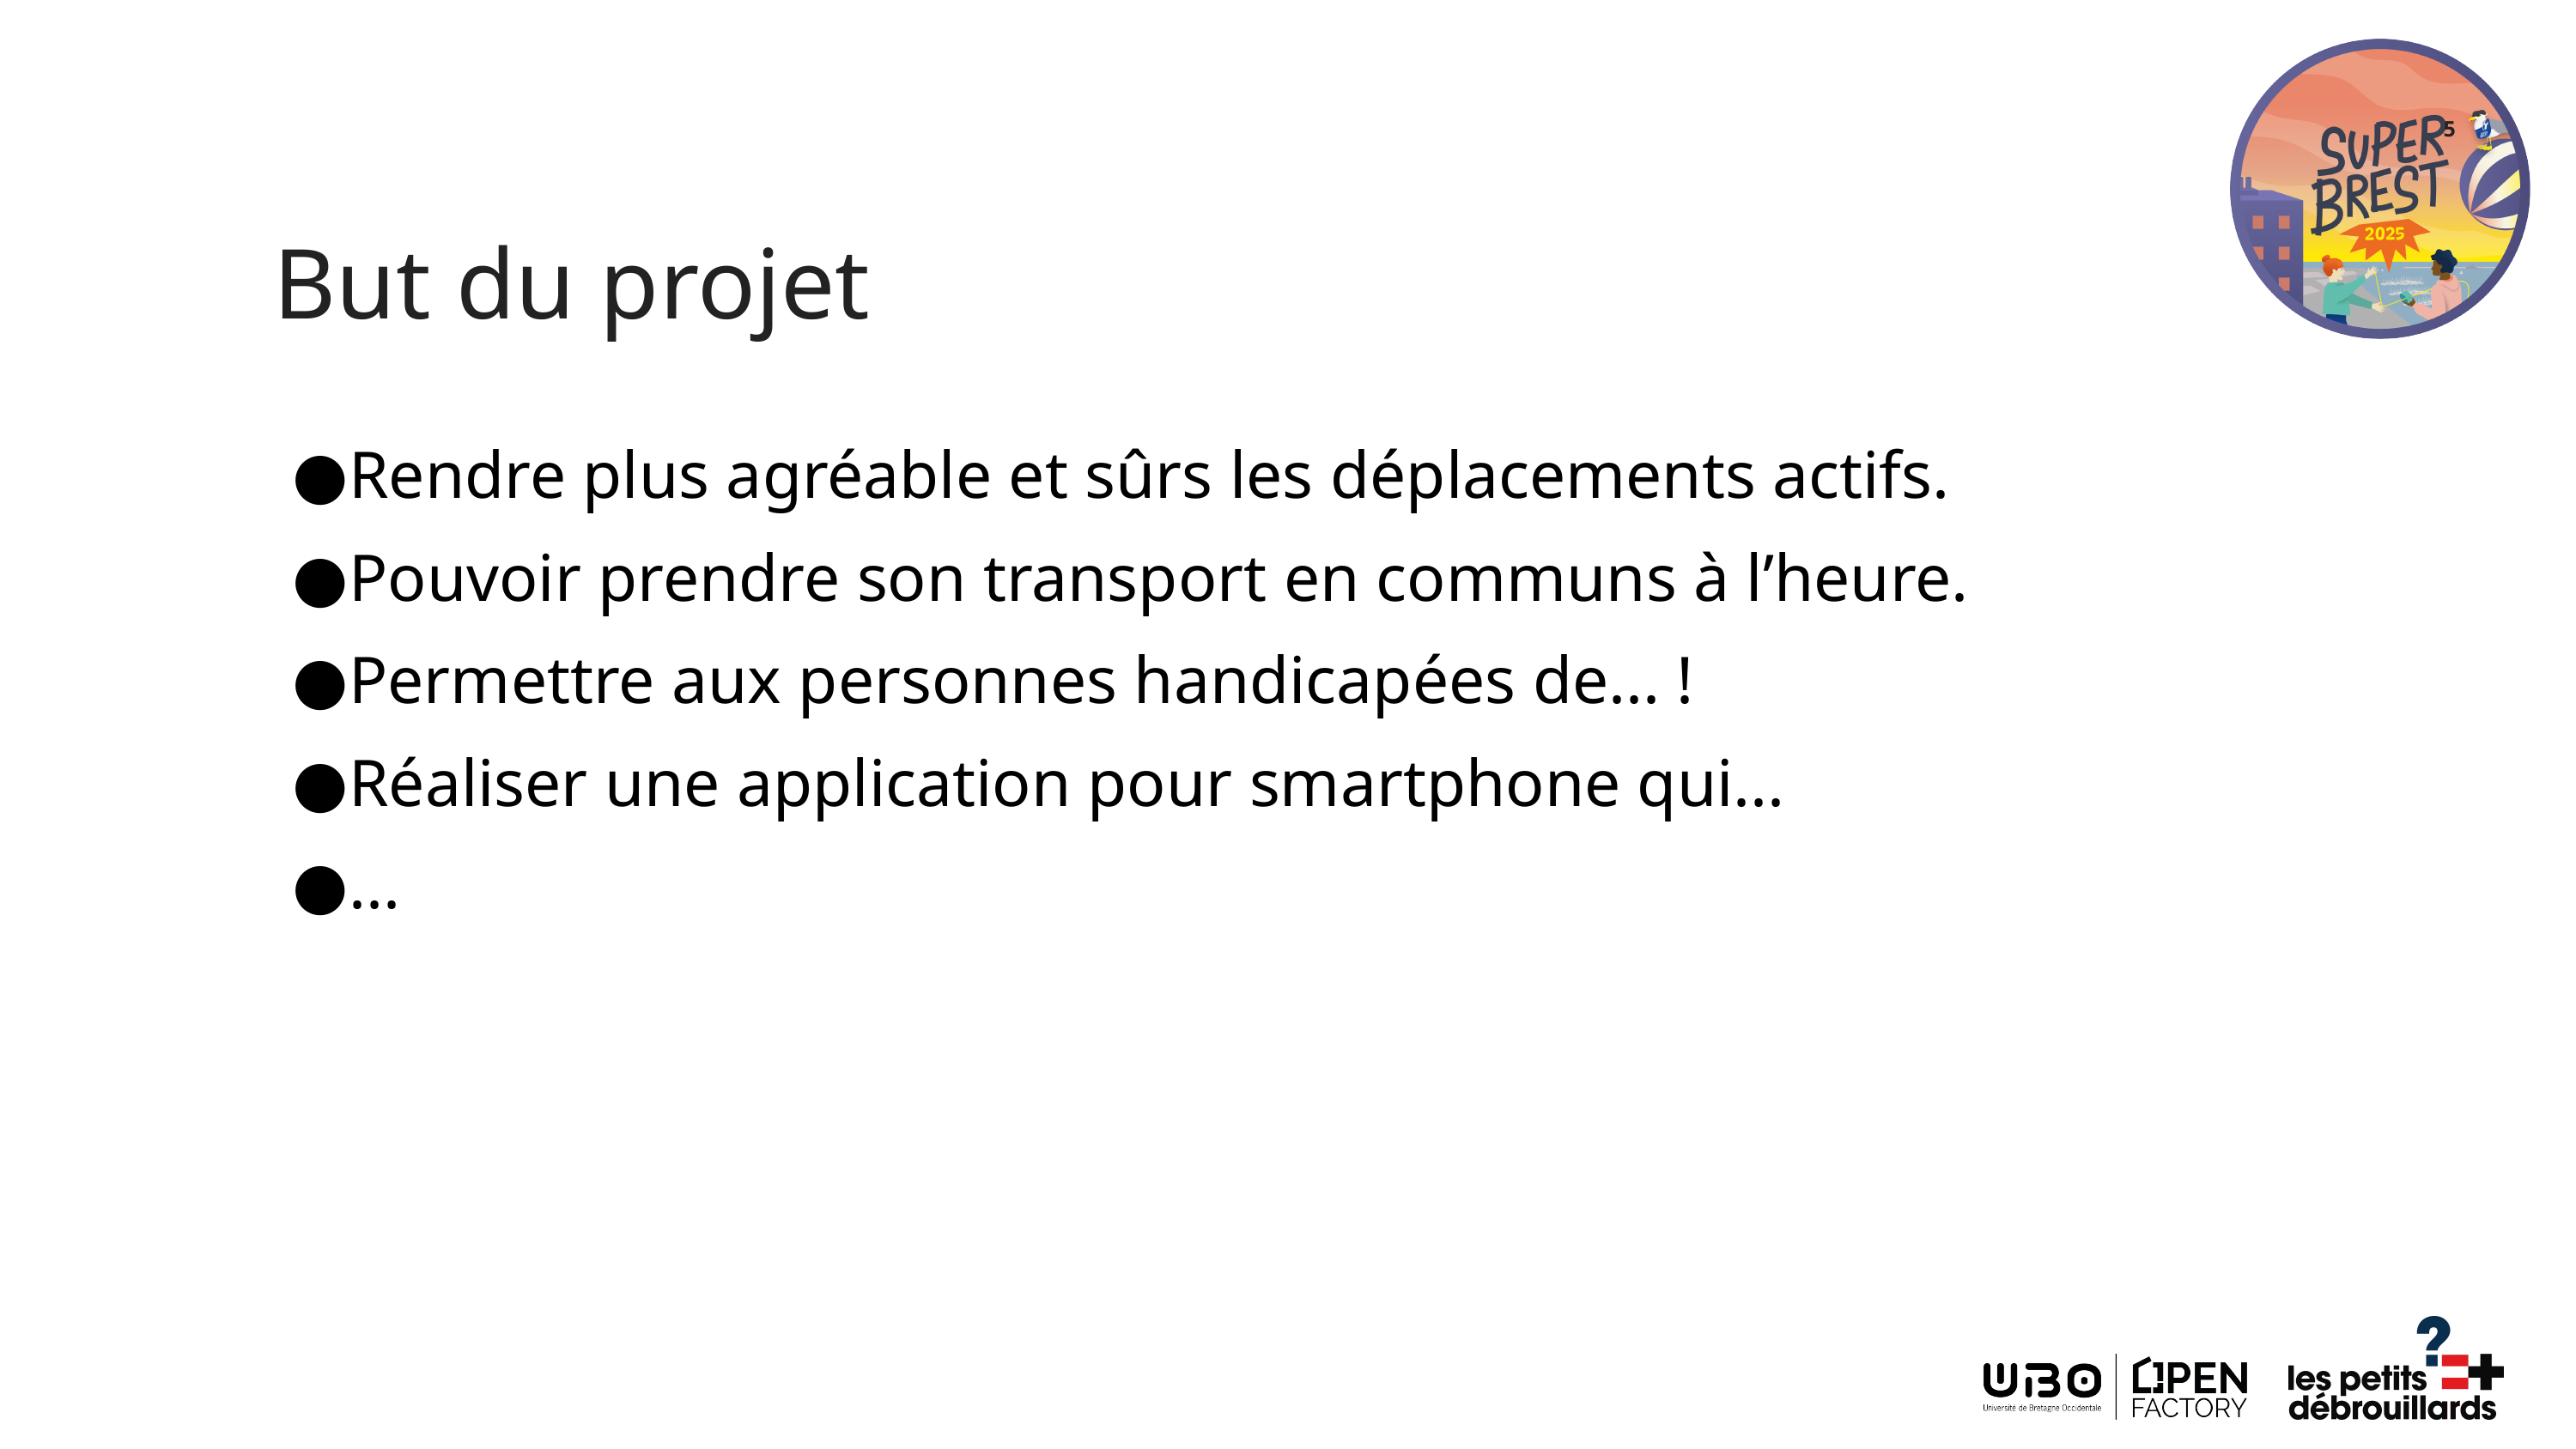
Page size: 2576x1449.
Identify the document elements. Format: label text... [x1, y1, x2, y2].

picture [2288, 1316, 2504, 1420]
picture [2230, 39, 2530, 339]
title But du projet [273, 217, 1741, 434]
list Rendre plus agréable et sûrs les déplacements actifs. Pouvoir prendre son transport en communs à l’heure. Permettre aux personnes handicapées de... ! Réaliser une application pour smartphone qui... ... [275, 433, 2188, 1122]
picture [1984, 1354, 2247, 1420]
slide_number <numéro> [2307, 93, 2456, 145]
